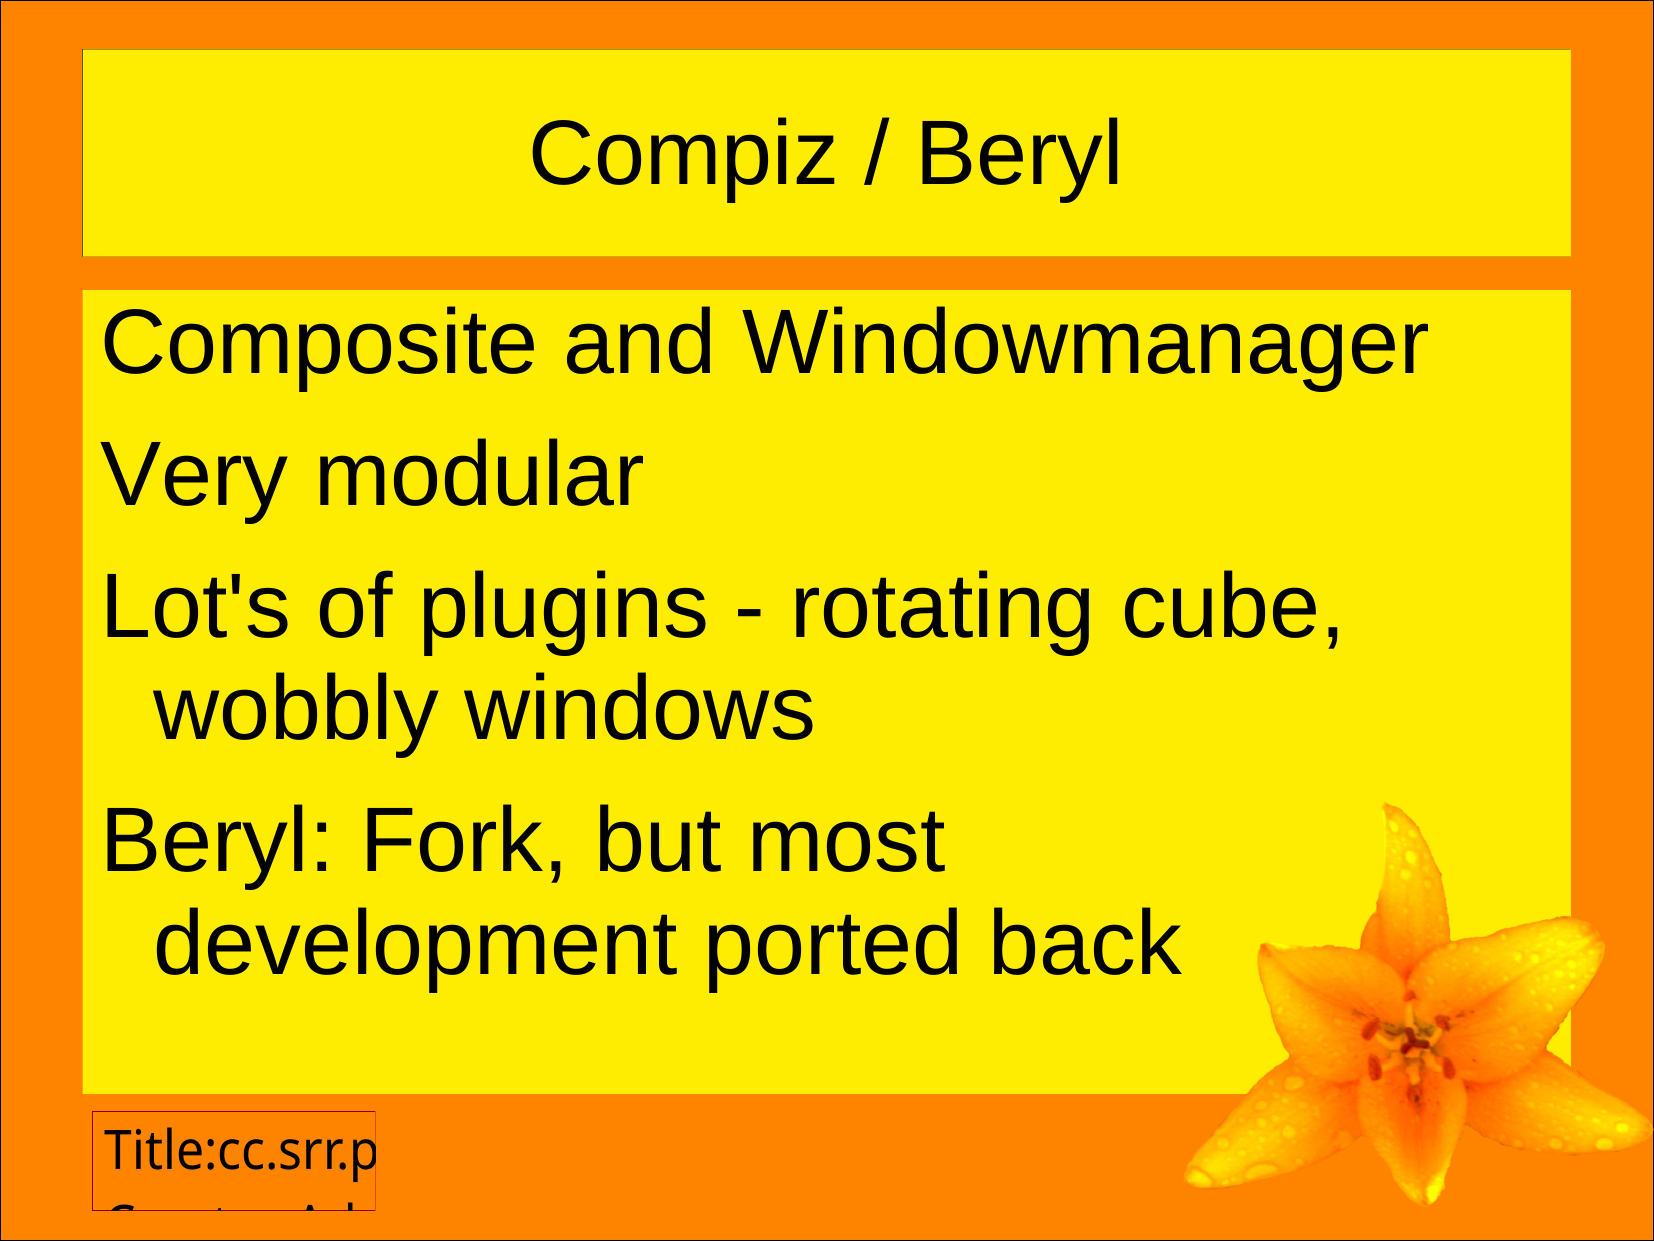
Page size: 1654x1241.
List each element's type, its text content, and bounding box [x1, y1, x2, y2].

text_box [0, 0, 1654, 1241]
picture [88, 1108, 376, 1211]
title Compiz / Beryl [82, 49, 1571, 257]
picture [1181, 767, 1654, 1241]
list Composite and Windowmanager Very modular Lot's of plugins - rotating cube, wobbly windows Beryl: Fork, but most development ported back [82, 290, 1571, 1094]
